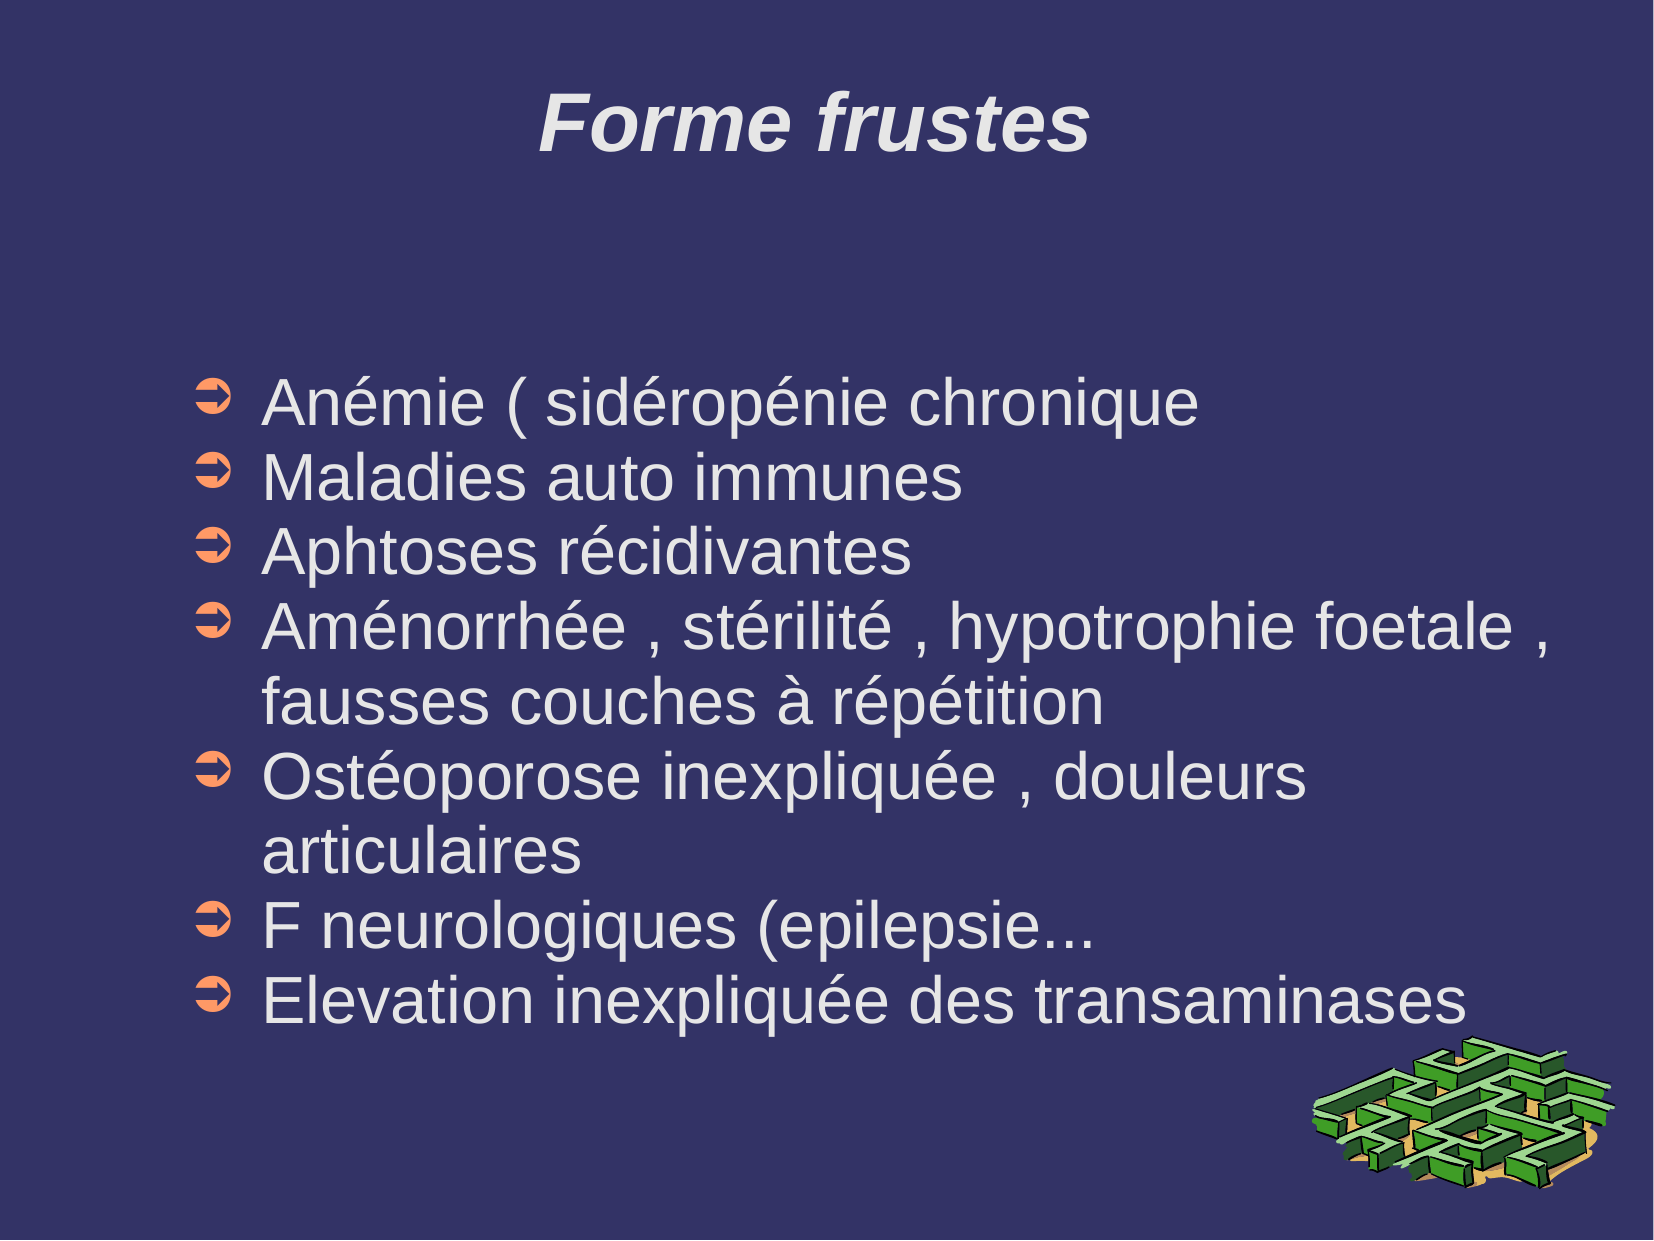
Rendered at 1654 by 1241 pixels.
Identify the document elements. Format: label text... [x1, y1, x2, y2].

title Forme frustes [121, 19, 1534, 227]
list Anémie ( sidéropénie chronique Maladies auto immunes Aphtoses récidivantes Aménorrhée , stérilité , hypotrophie foetale , fausses couches à répétition Ostéoporose inexpliquée , douleurs articulaires F neurologiques (epilepsie... Elevation inexpliquée des transaminases [178, 364, 1570, 1147]
